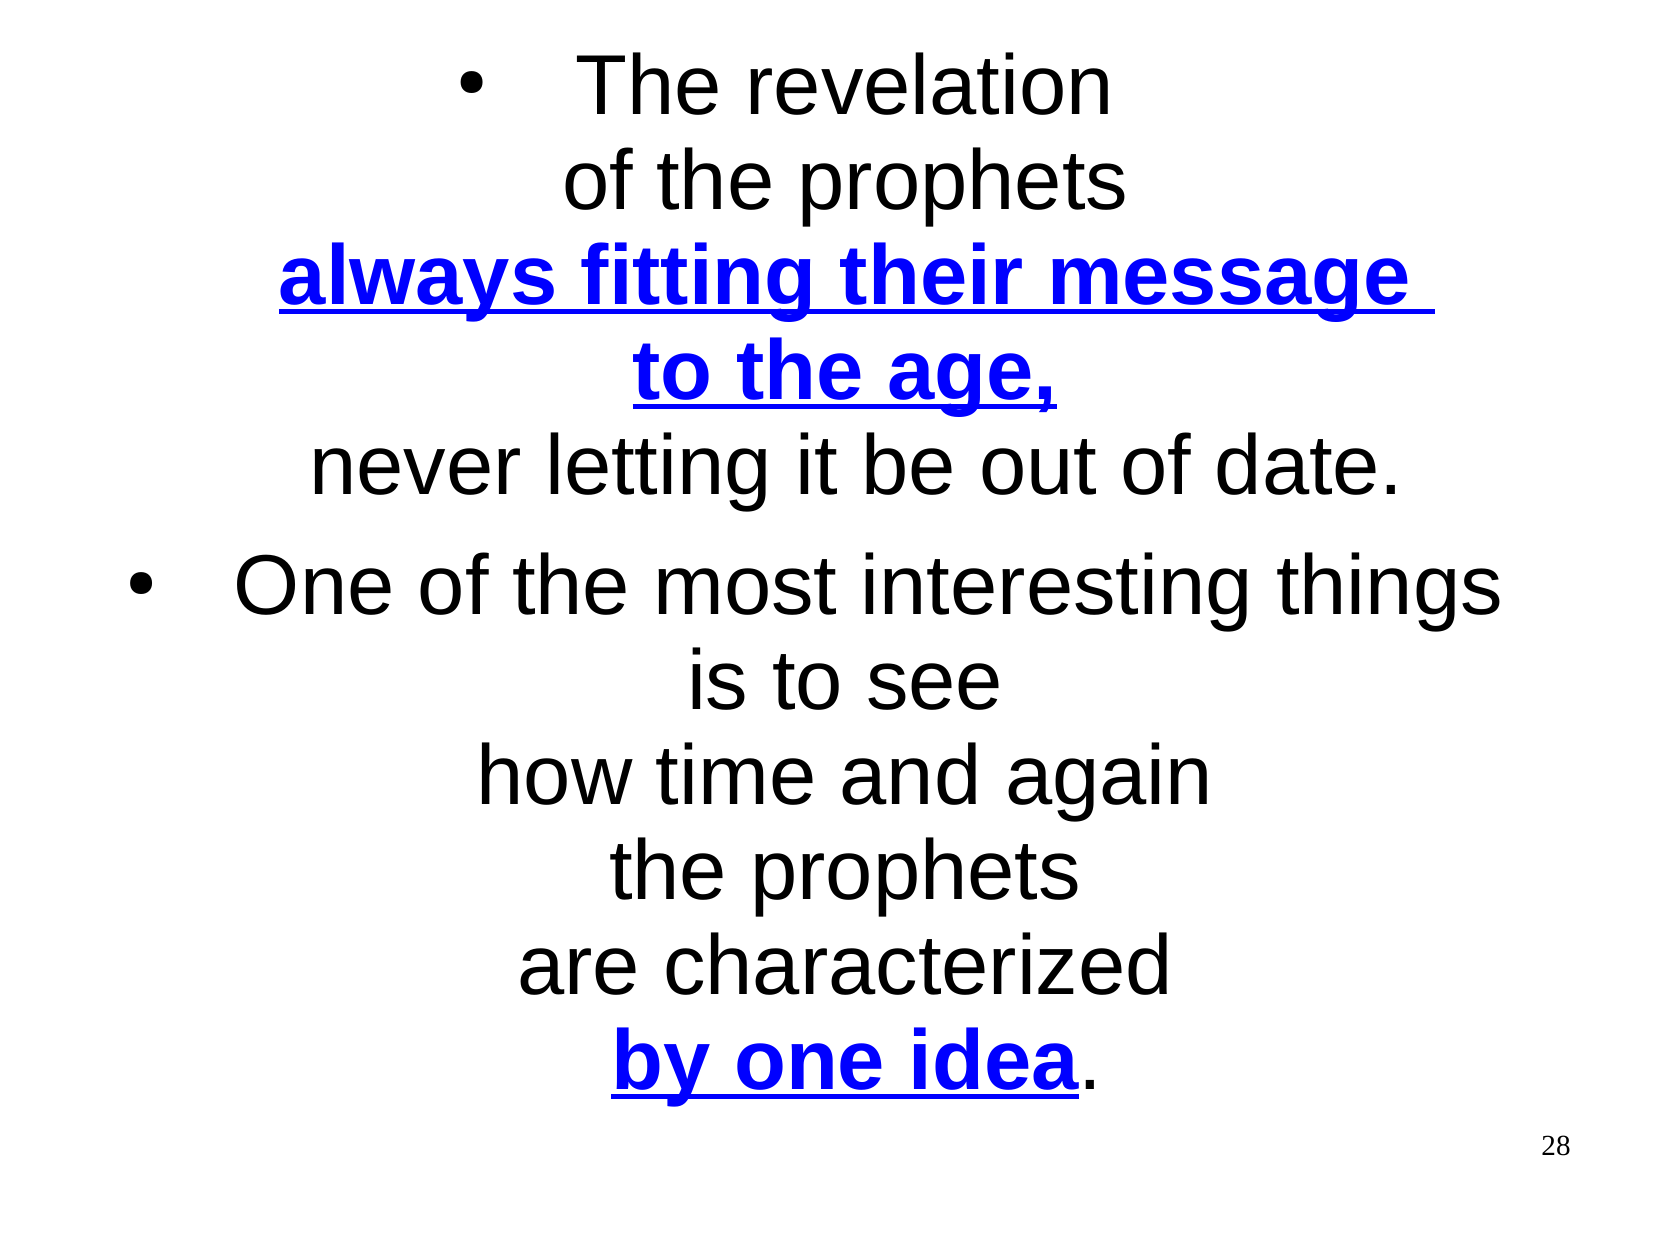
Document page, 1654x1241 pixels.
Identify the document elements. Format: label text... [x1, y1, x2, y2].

list The revelation of the prophets always fitting their message to the age, never letting it be out of date. One of the most interesting things is to see how time and again the prophets are characterized by one idea. [82, 37, 1571, 1109]
